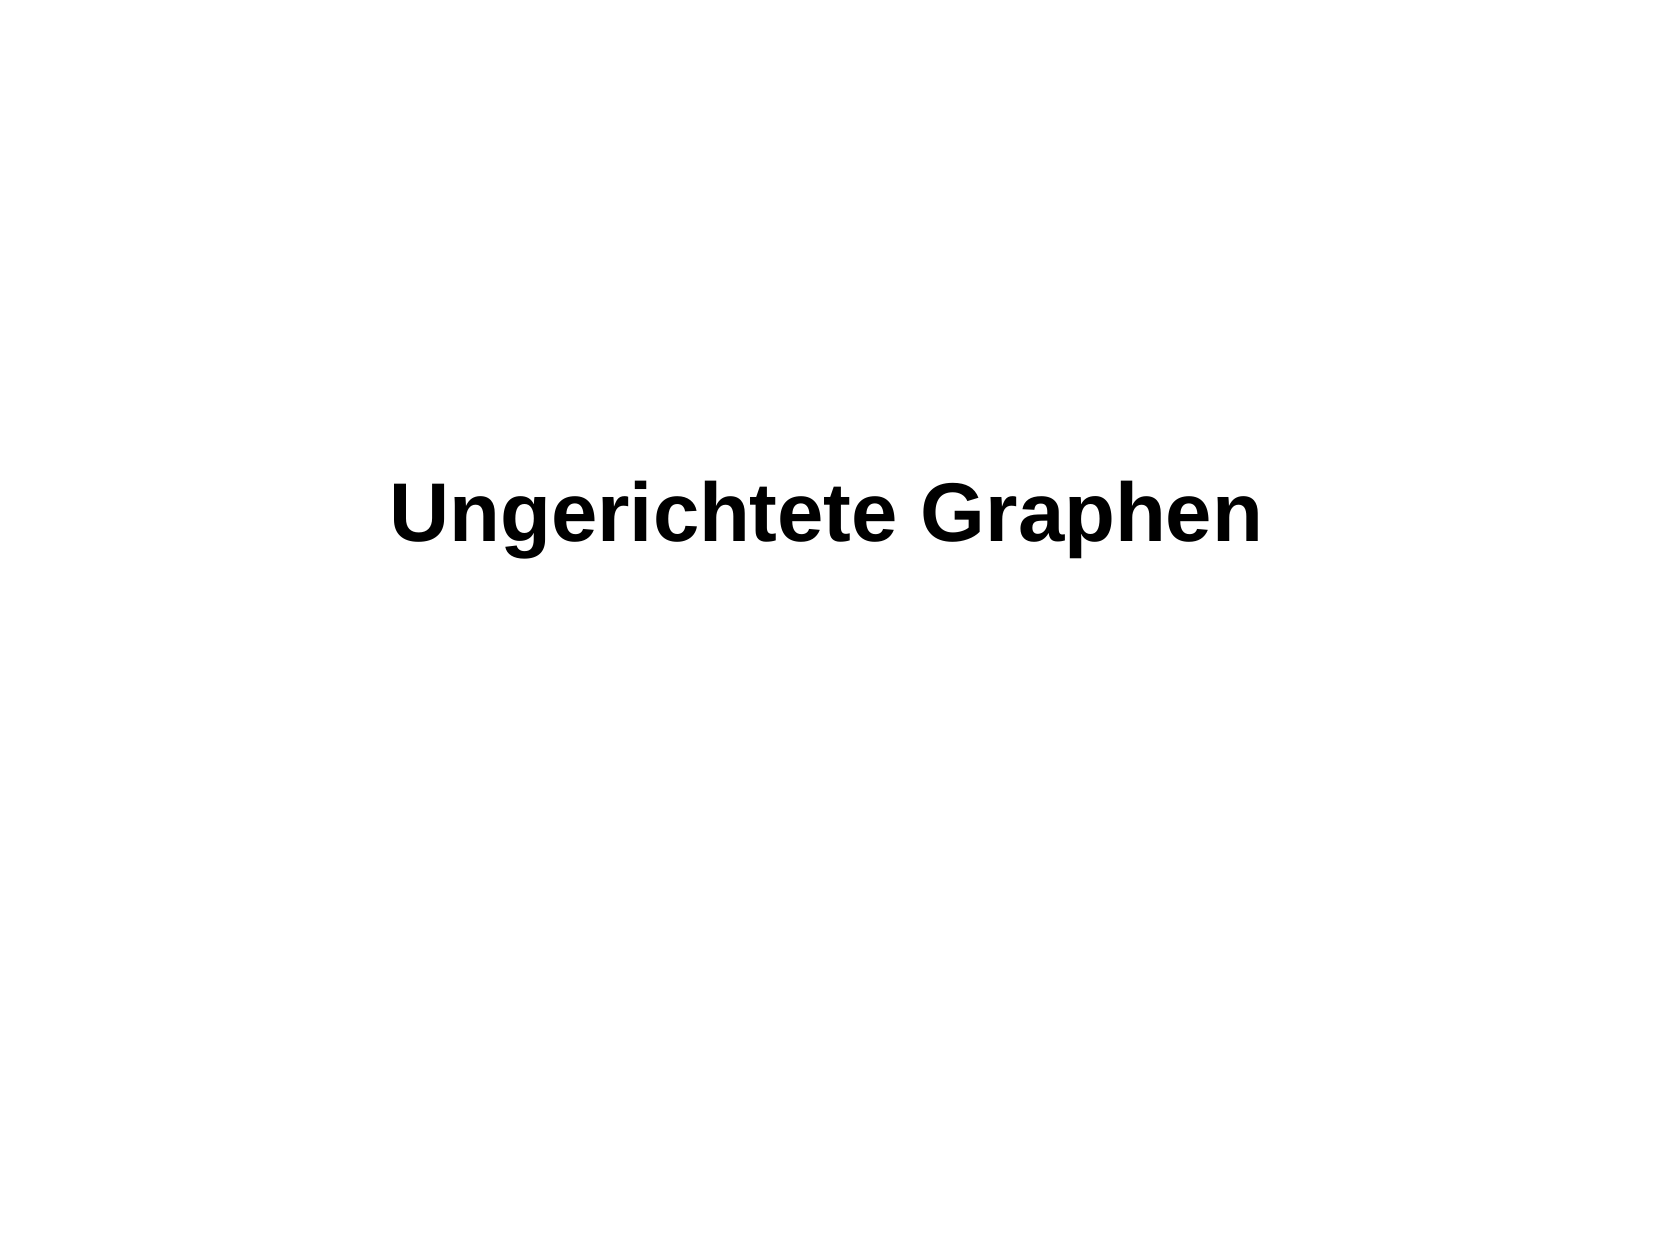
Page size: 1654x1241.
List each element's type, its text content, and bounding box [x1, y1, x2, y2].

title Ungerichtete Graphen [82, 417, 1571, 610]
